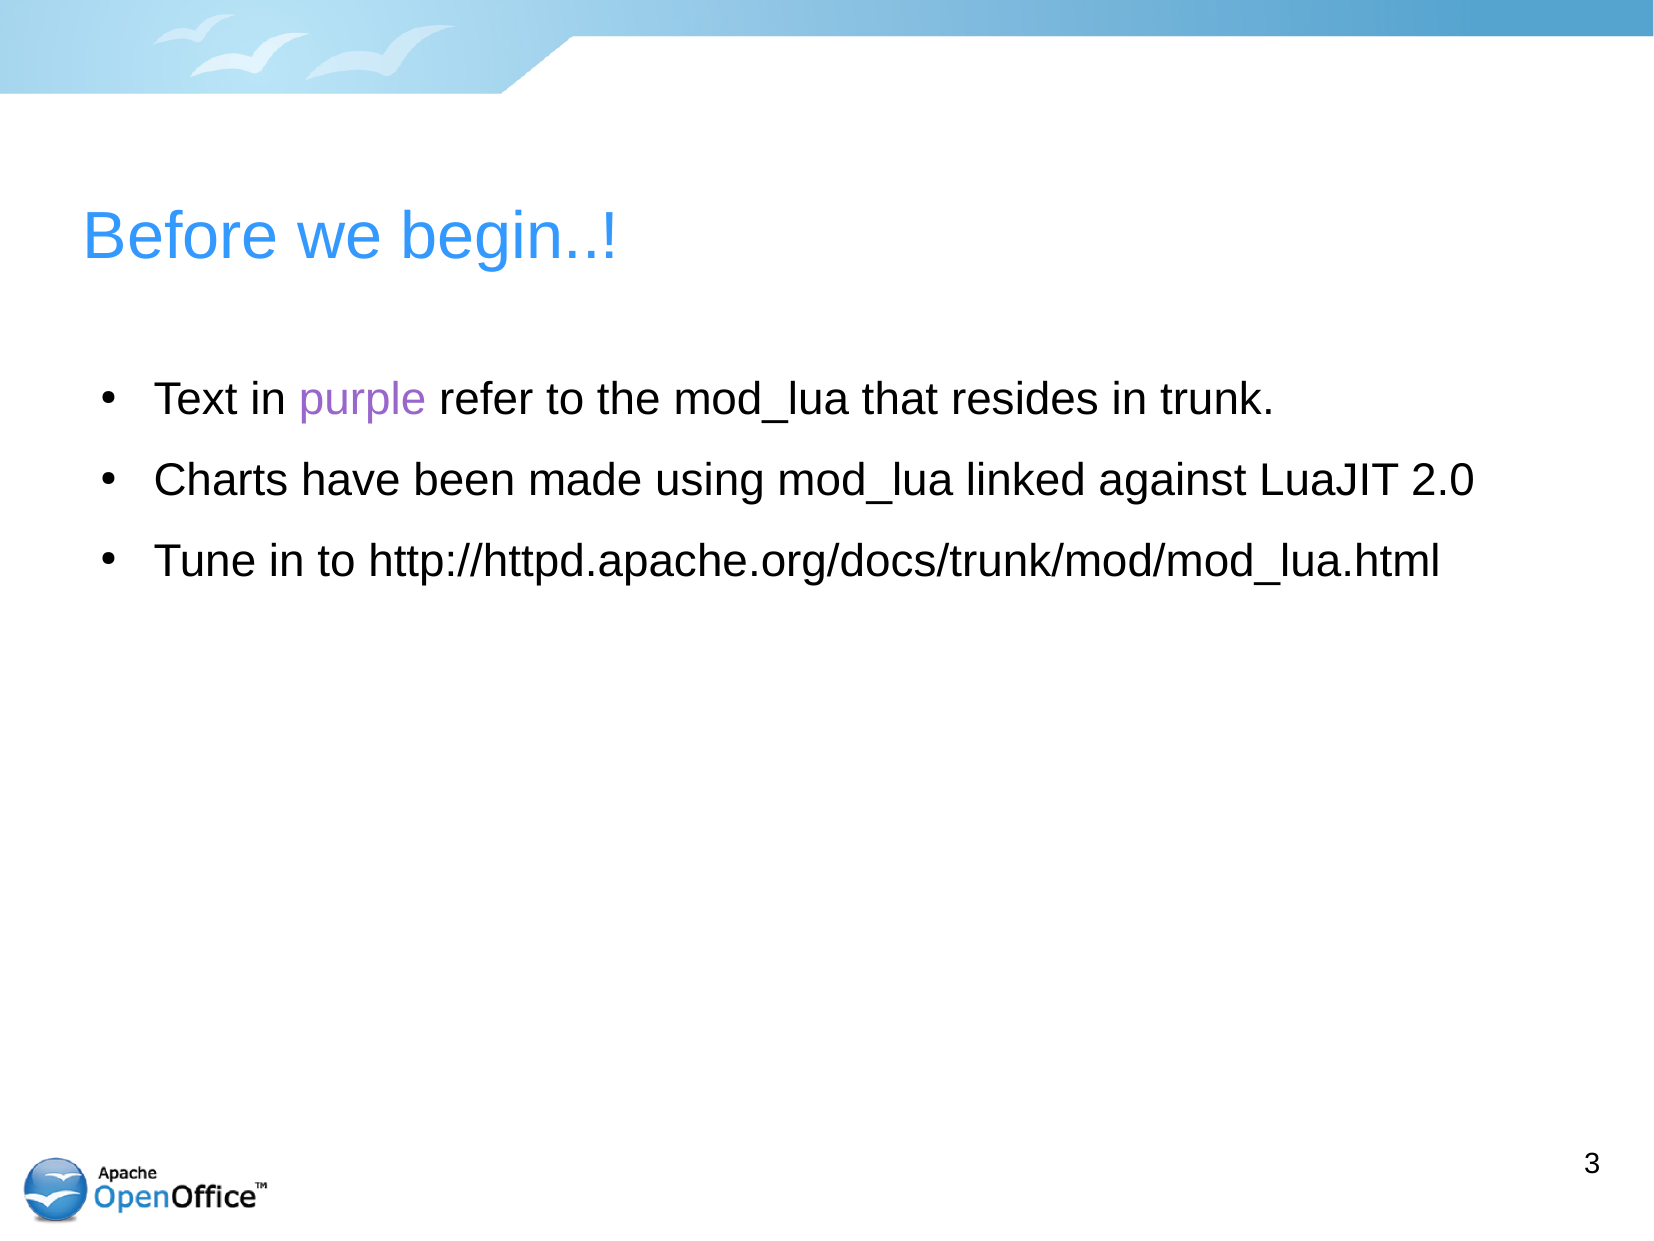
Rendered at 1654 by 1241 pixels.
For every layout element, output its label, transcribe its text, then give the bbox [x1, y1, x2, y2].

list Text in purple refer to the mod_lua that resides in trunk. Charts have been made using mod_lua linked against LuaJIT 2.0 Tune in to http://httpd.apache.org/docs/trunk/mod/mod_lua.html [82, 372, 1571, 1093]
title Before we begin..! [82, 132, 1571, 340]
picture [0, 0, 1654, 1241]
